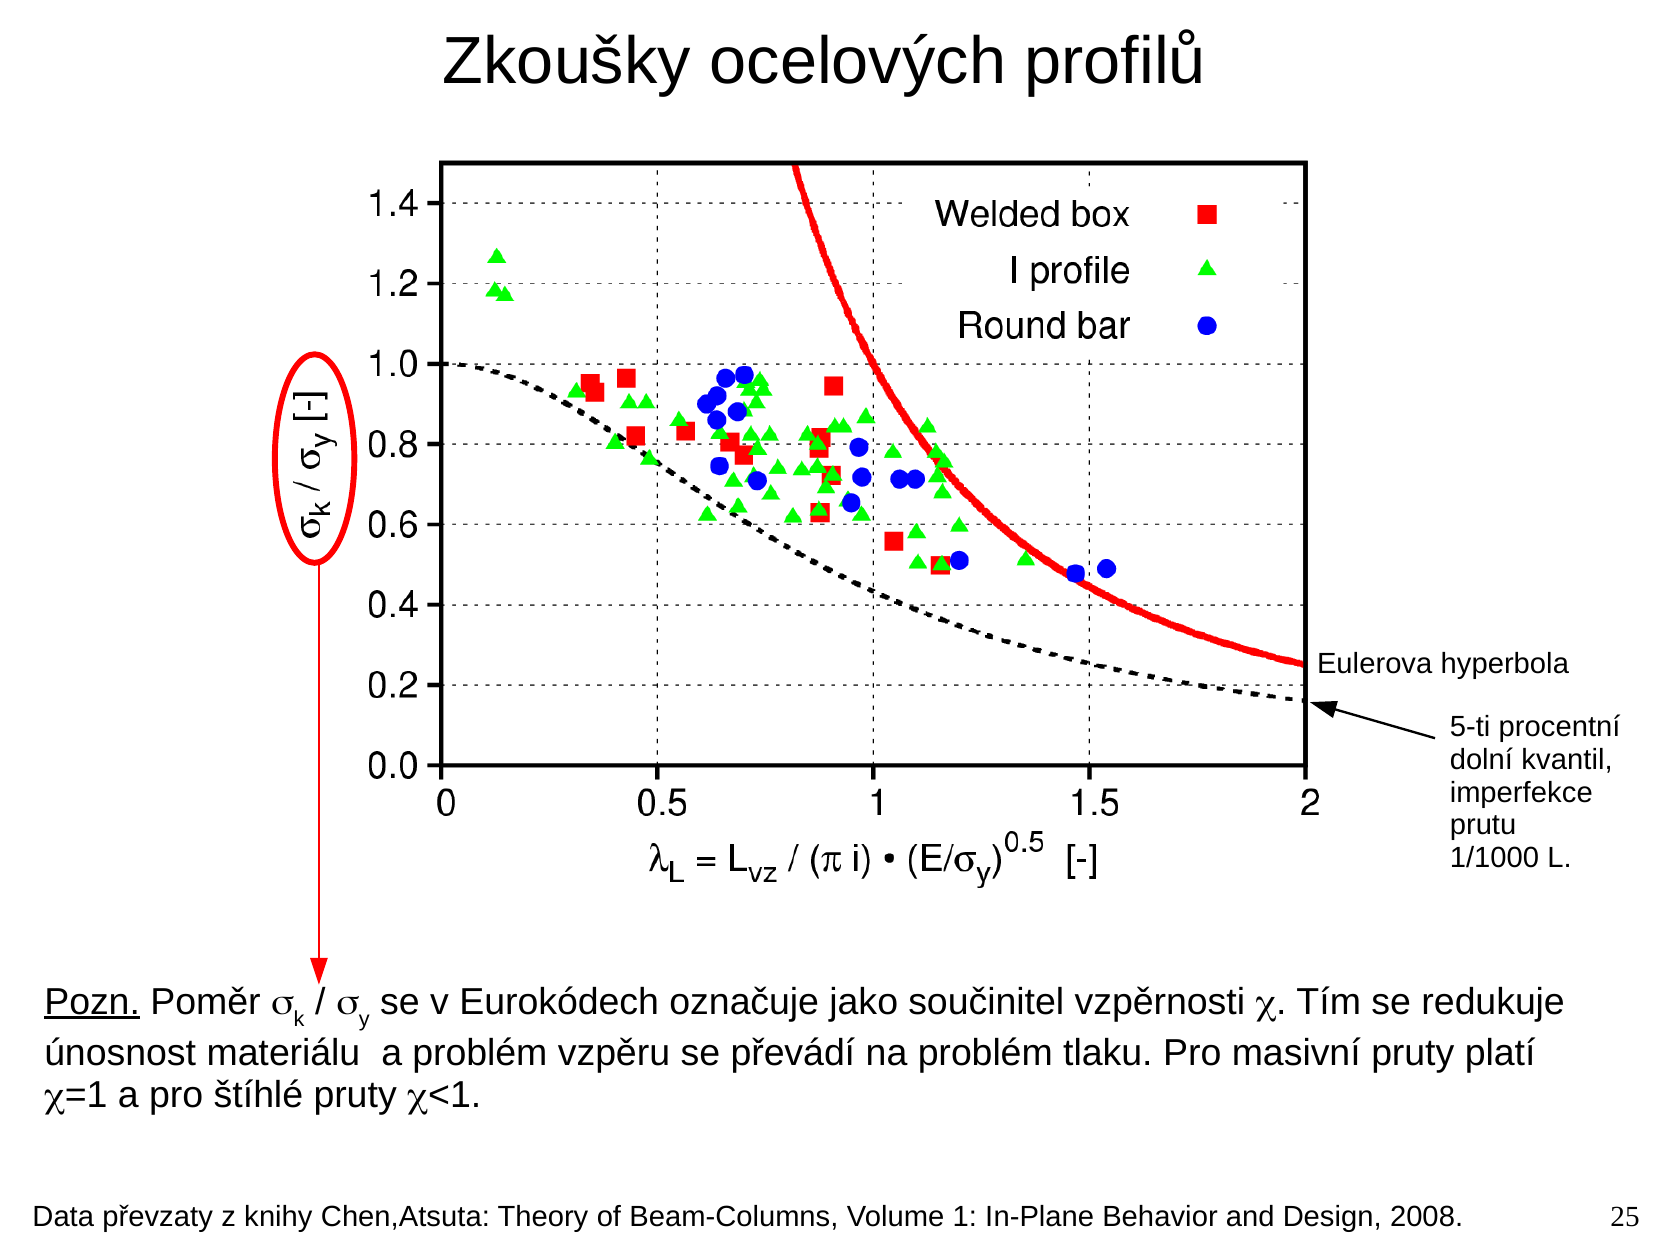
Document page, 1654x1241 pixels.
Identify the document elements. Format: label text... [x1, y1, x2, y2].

text_box Eulerova hyperbola [1302, 639, 1598, 692]
title Zkoušky ocelových profilů [37, 8, 1613, 113]
picture [278, 358, 351, 559]
text_box Data převzaty z knihy Chen,Atsuta: Theory of Beam-Columns, Volume 1: In-Plane Behavior and Design, 2008. [17, 1192, 1583, 1241]
text_box Pozn. Poměr sk / sy se v Eurokódech označuje jako součinitel vzpěrnosti c. Tím se redukuje únosnost materiálu a problém vzpěru se převádí na problém tlaku. Pro masivní pruty platí c=1 a pro štíhlé pruty c<1. [29, 972, 1623, 1146]
picture [236, 118, 1359, 921]
text_box 5-ti procentní dolní kvantil, imperfekce prutu 1/1000 L. [1435, 702, 1642, 901]
